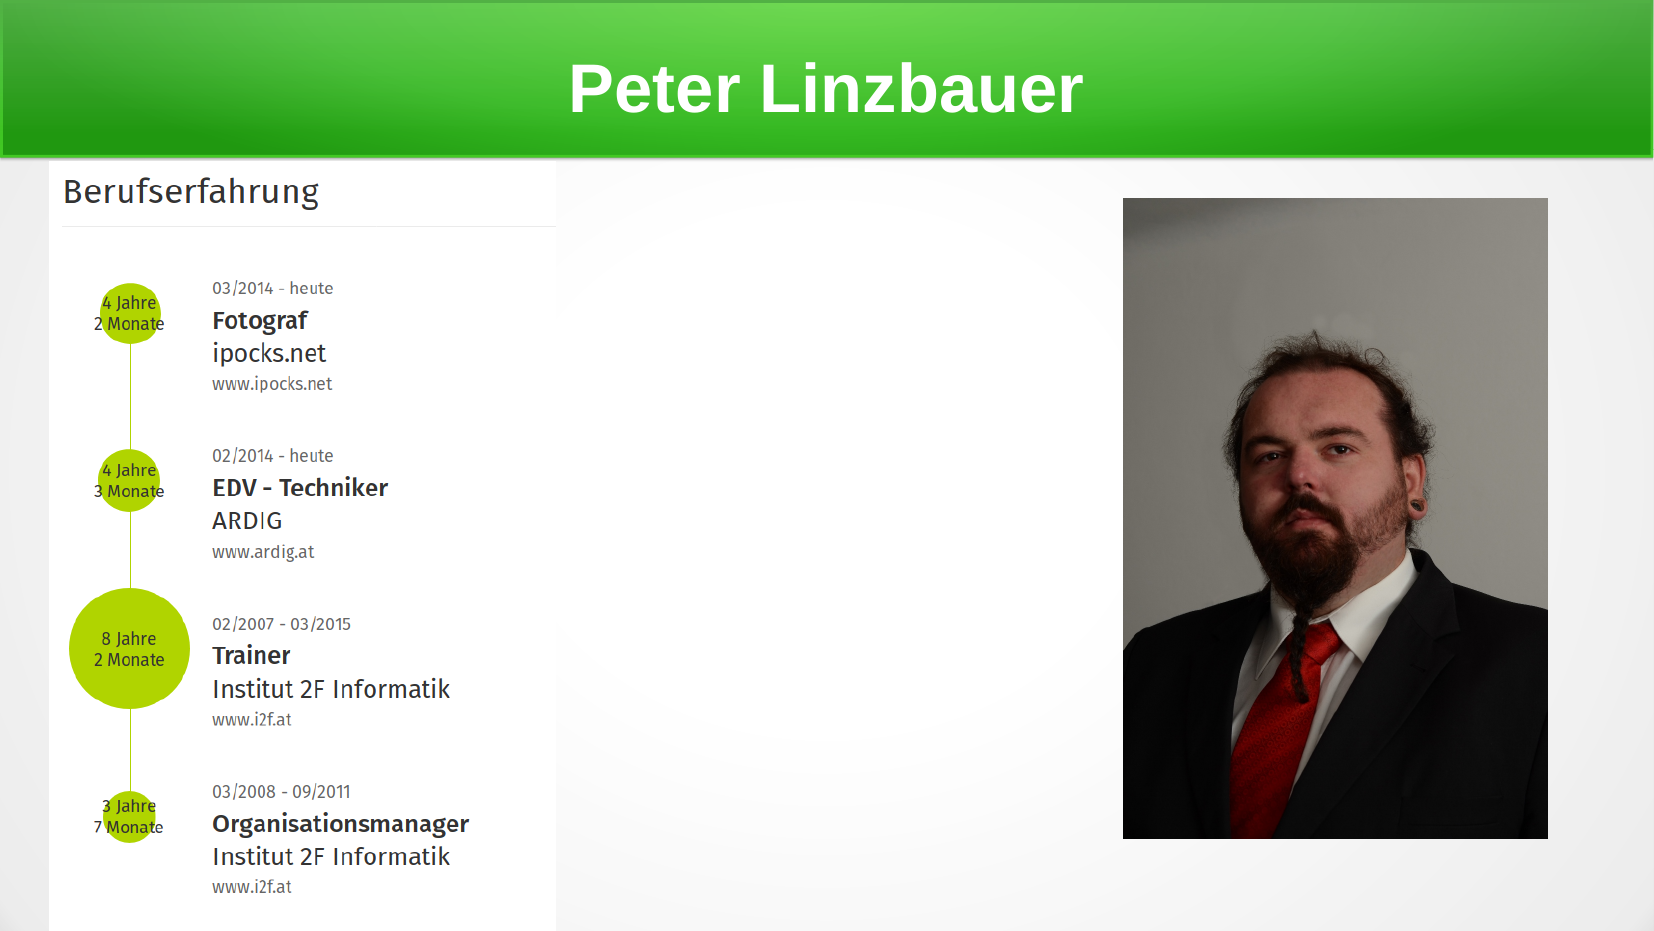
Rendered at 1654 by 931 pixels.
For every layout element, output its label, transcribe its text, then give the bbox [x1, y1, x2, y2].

picture [1123, 198, 1548, 839]
title Peter Linzbauer [82, 35, 1571, 142]
picture [49, 161, 556, 931]
